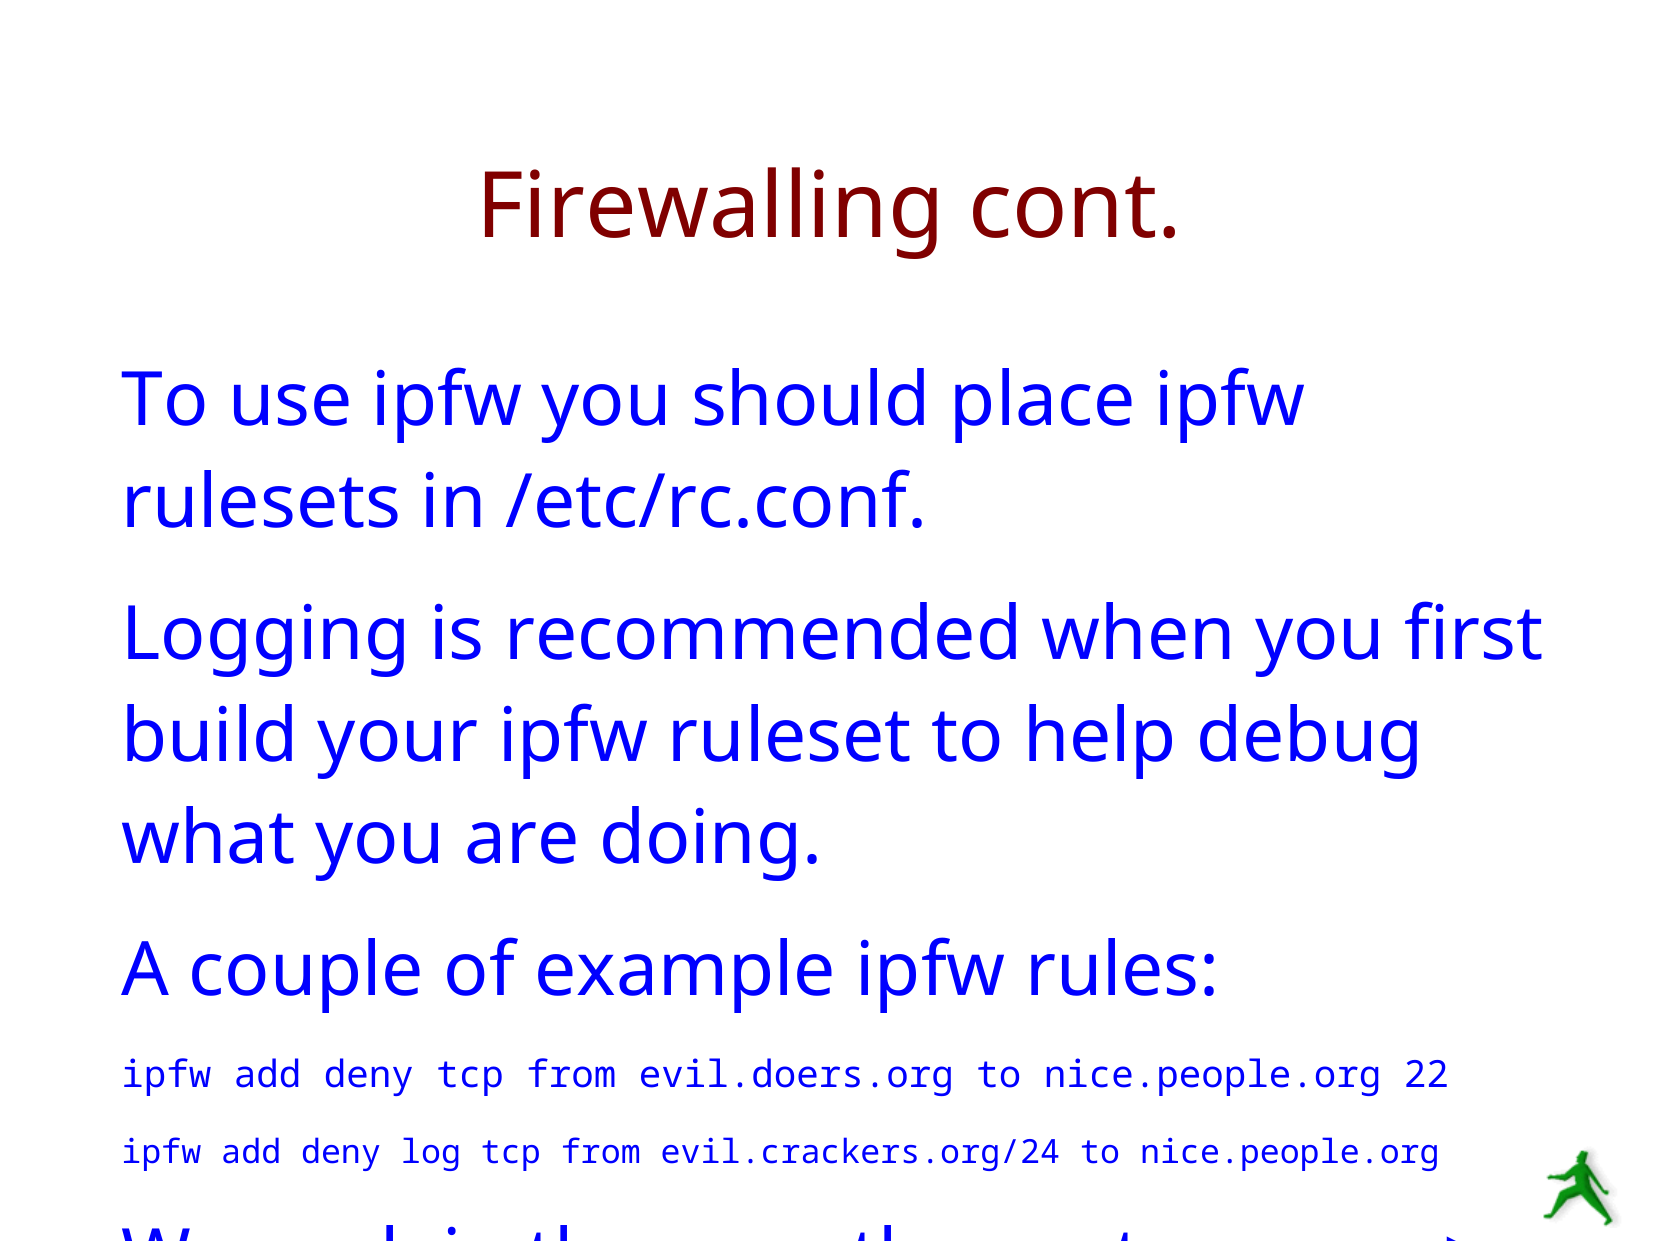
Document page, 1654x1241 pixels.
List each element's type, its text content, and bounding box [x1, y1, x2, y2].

picture [1541, 1135, 1633, 1228]
title Firewalling cont. [87, 97, 1572, 316]
list To use ipfw you should place ipfw rulesets in /etc/rc.conf. Logging is recommended when you first build your ipfw ruleset to help debug what you are doing. A couple of example ipfw rules: ipfw add deny tcp from evil.doers.org to nice.people.org 22 ipfw add deny log tcp from evil.crackers.org/24 to nice.people.org We explain these on the next page ==> [121, 344, 1560, 1223]
